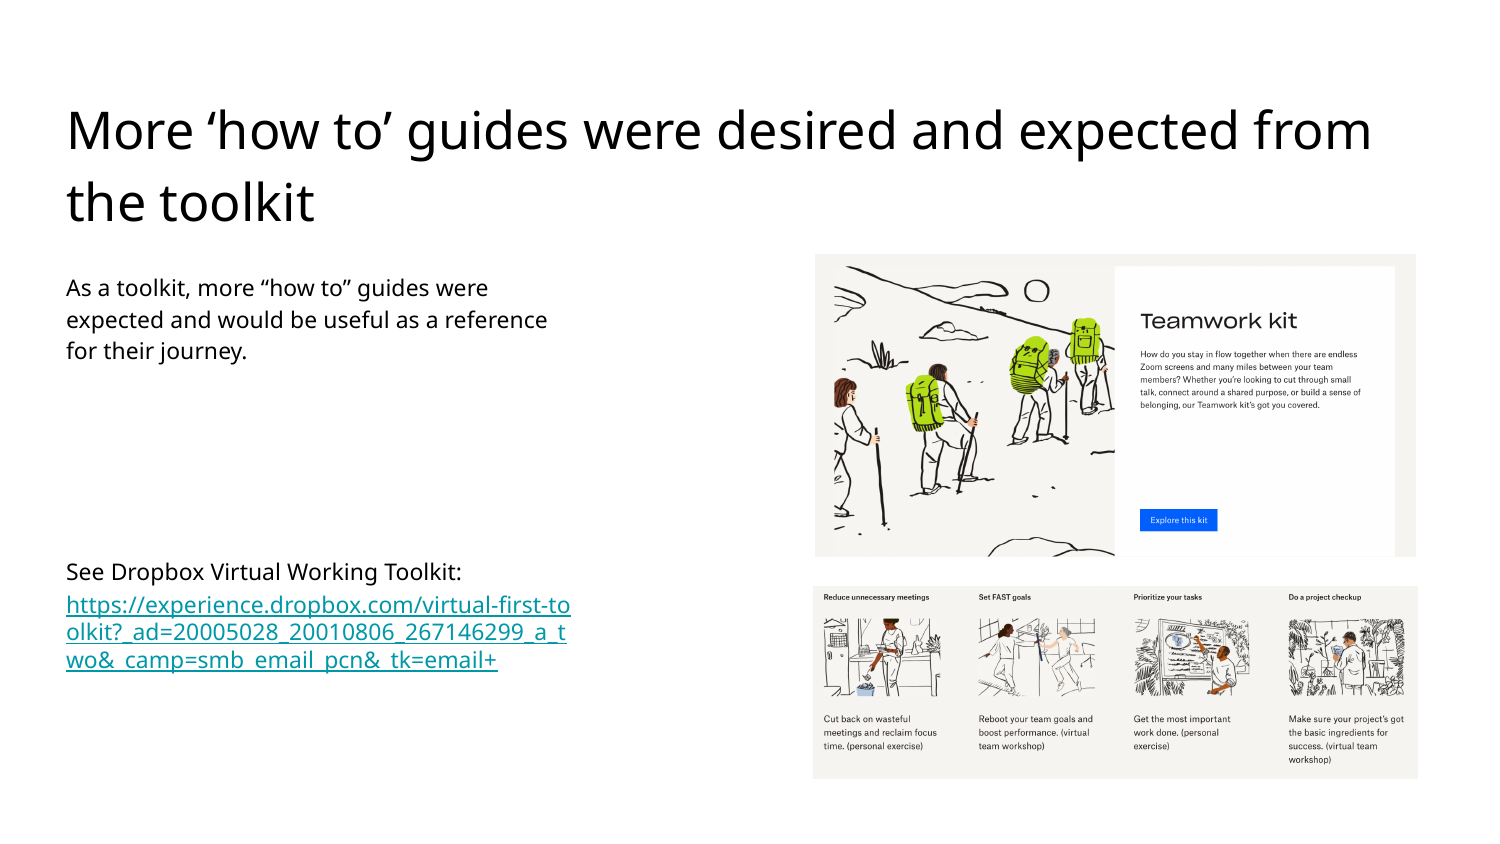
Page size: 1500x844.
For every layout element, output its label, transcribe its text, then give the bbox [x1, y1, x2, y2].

list As a toolkit, more “how to” guides were expected and would be useful as a reference for their journey. See Dropbox Virtual Working Toolkit: https://experience.dropbox.com/virtual-first-toolkit?_ad=20005028_20010806_267146299_a_two&_camp=smb_email_pcn&_tk=email+ [51, 254, 596, 809]
title More ‘how to’ guides were desired and expected from the toolkit [51, 72, 1449, 167]
picture [815, 254, 1416, 557]
picture [813, 586, 1418, 779]
